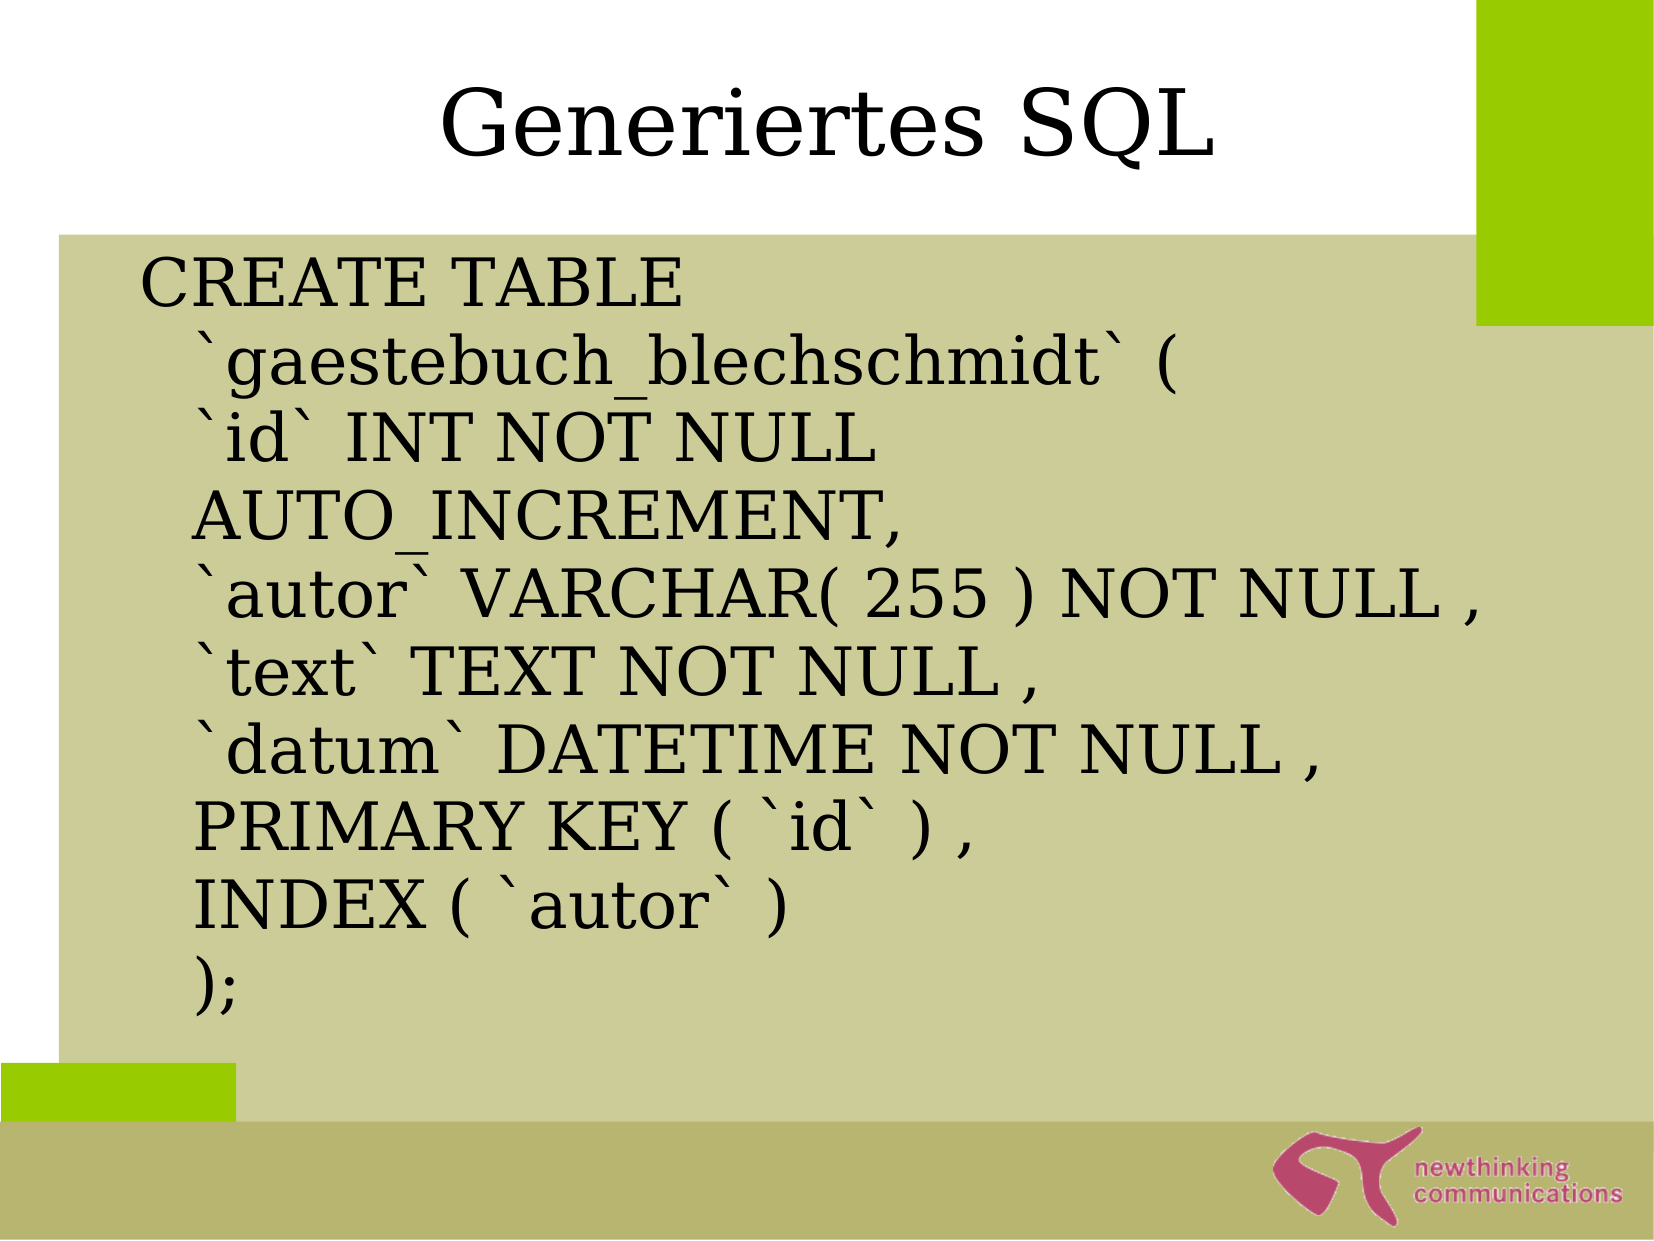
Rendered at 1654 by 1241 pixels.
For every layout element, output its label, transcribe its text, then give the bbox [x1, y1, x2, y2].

list CREATE TABLE `gaestebuch_blechschmidt` ( `id` INT NOT NULL AUTO_INCREMENT, `autor` VARCHAR( 255 ) NOT NULL , `text` TEXT NOT NULL , `datum` DATETIME NOT NULL , PRIMARY KEY ( `id` ) , INDEX ( `autor` ) ); [121, 244, 1534, 1026]
picture [1273, 1127, 1641, 1241]
title Generiertes SQL [121, 20, 1534, 228]
